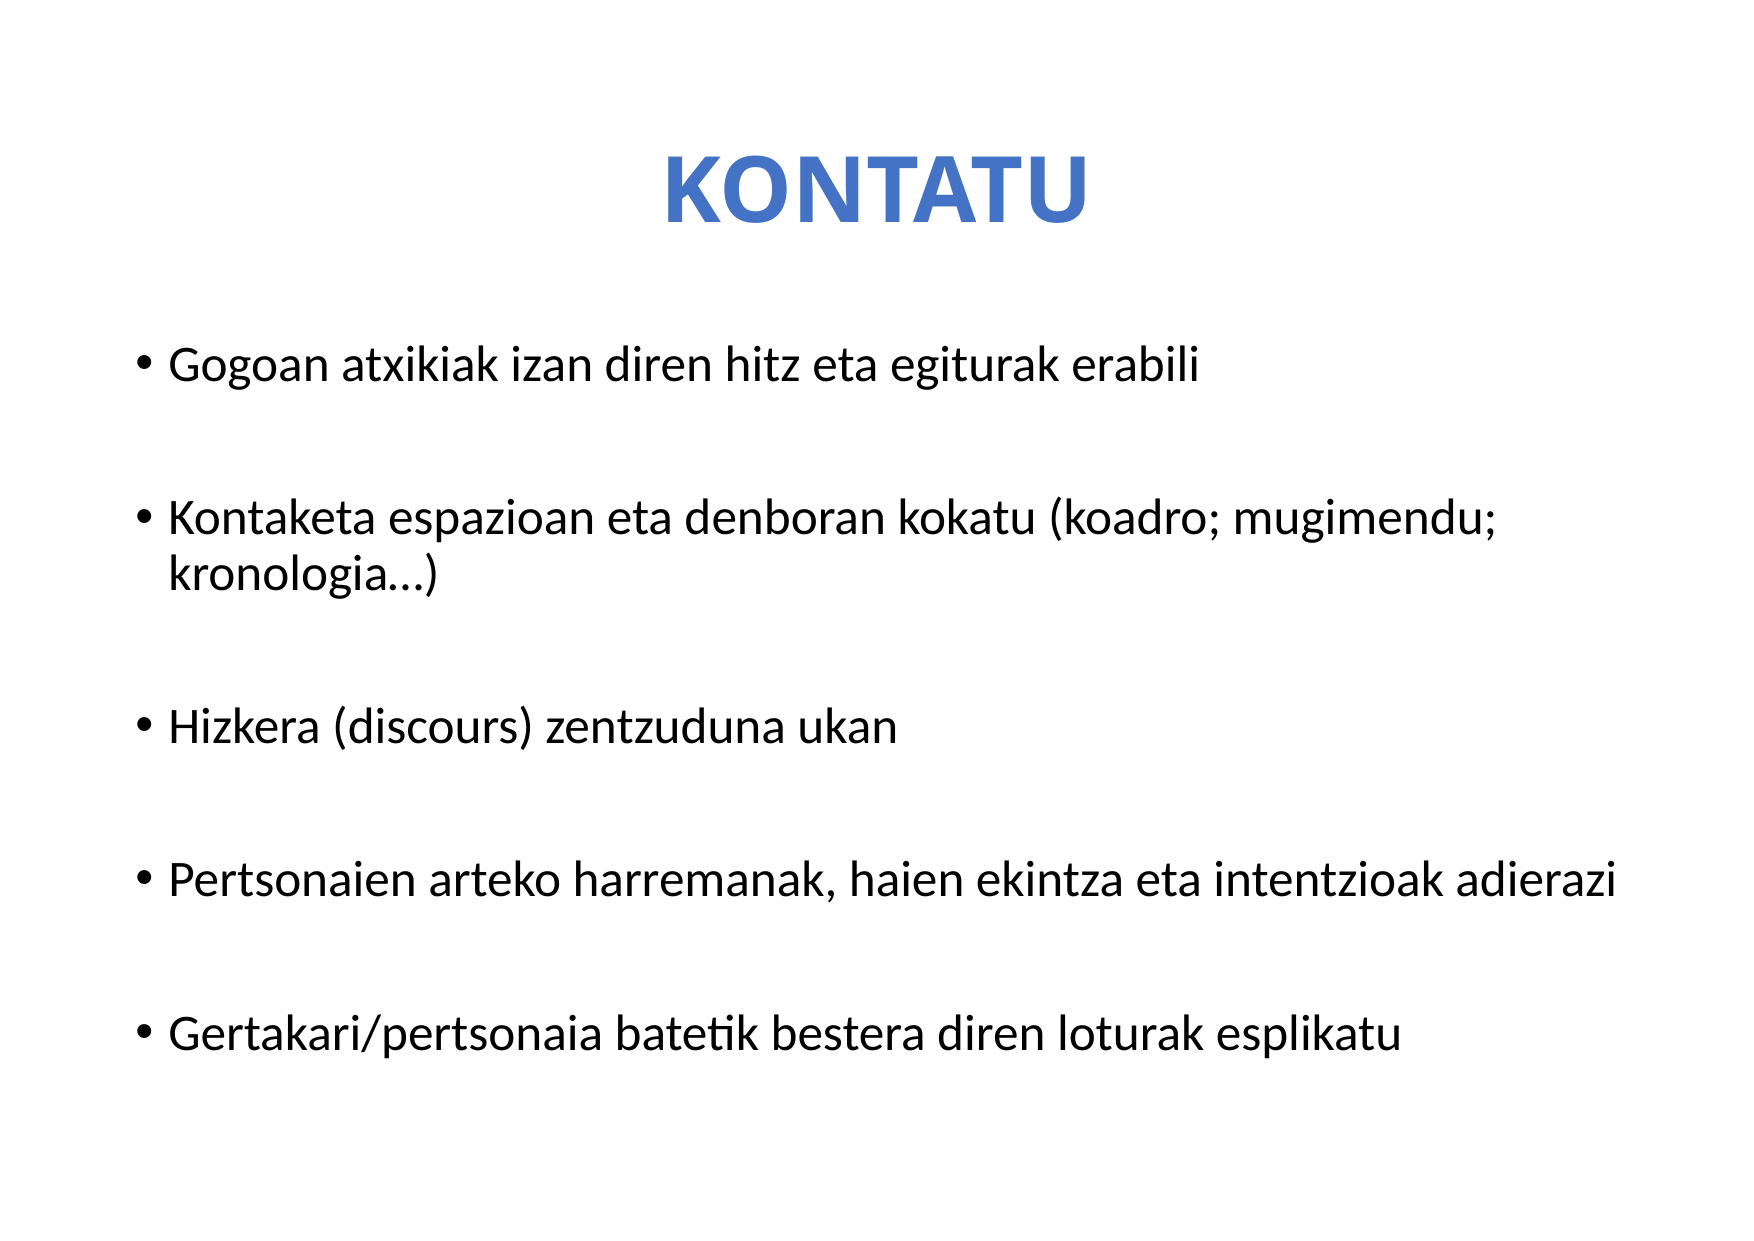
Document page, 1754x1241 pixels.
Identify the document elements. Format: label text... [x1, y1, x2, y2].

text_box KONTATU [120, 65, 1634, 306]
text_box Gogoan atxikiak izan diren hitz eta egiturak erabili Kontaketa espazioan eta denboran kokatu (koadro; mugimendu; kronologia…) Hizkera (discours) zentzuduna ukan Pertsonaien arteko harremanak, haien ekintza eta intentzioak adierazi Gertakari/pertsonaia batetik bestera diren loturak esplikatu [120, 330, 1634, 1117]
